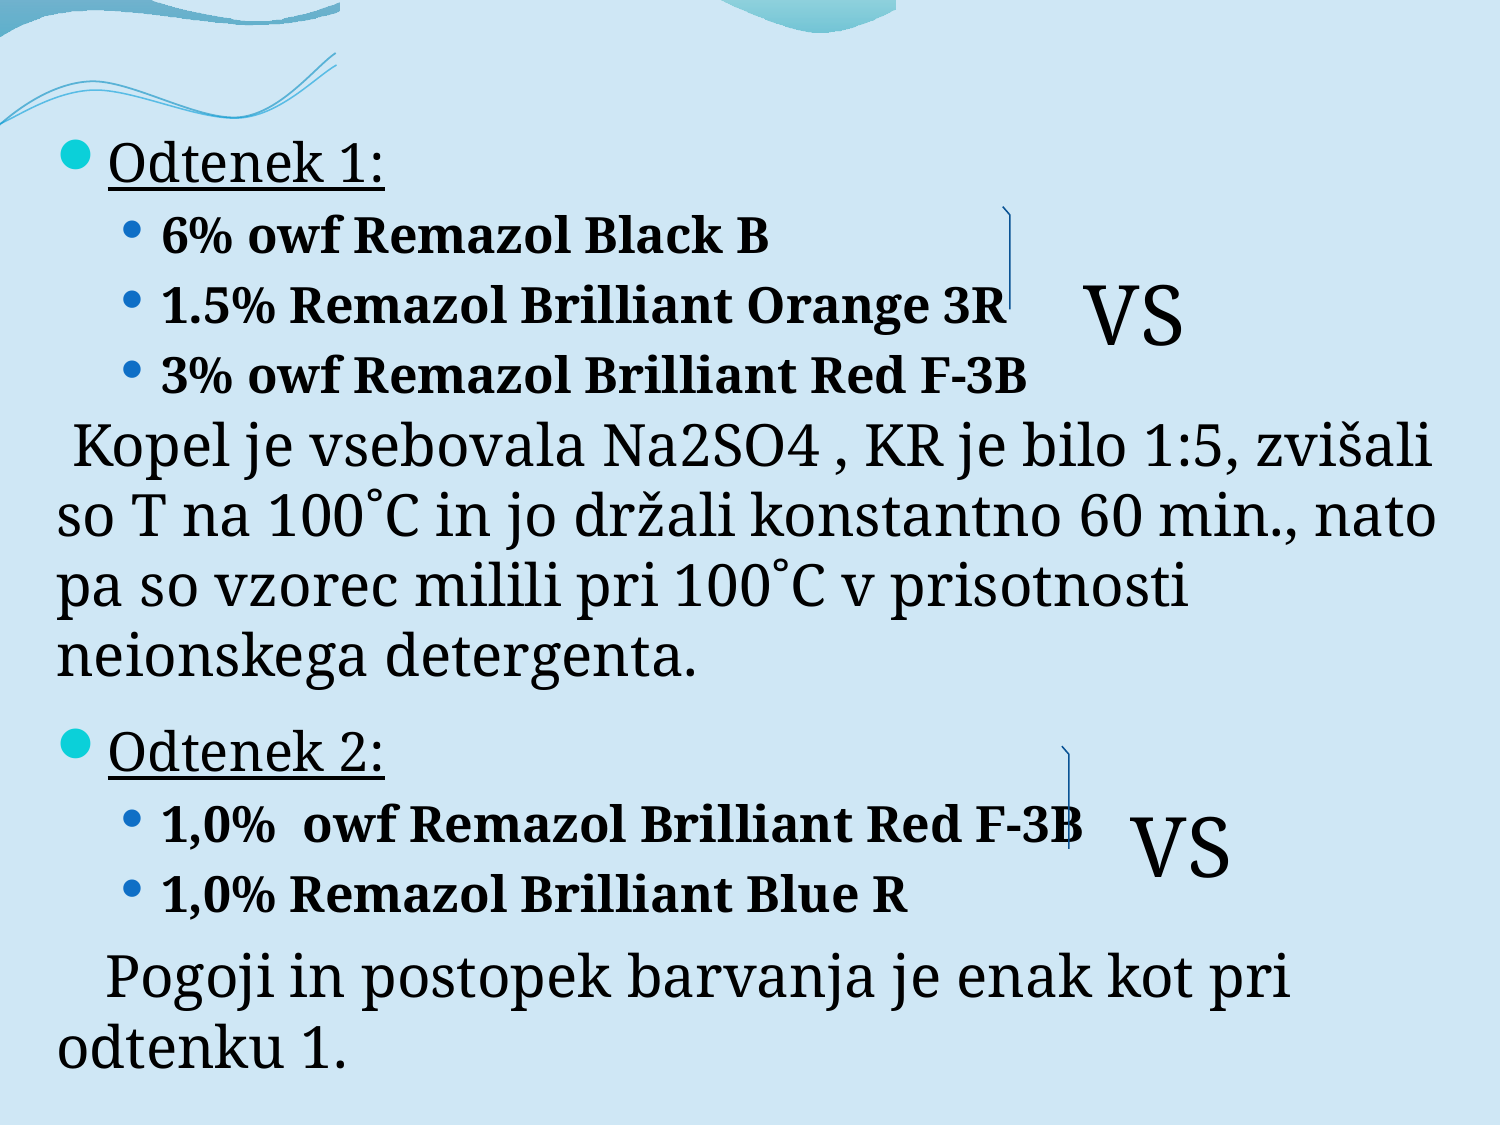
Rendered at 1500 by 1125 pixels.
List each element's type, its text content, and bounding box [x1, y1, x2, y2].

text_box VS [1116, 786, 1294, 902]
list Odtenek 1: 6% owf Remazol Black B 1.5% Remazol Brilliant Orange 3R 3% owf Remazol Brilliant Red F-3B Kopel je vsebovala Na2SO4 , KR je bilo 1:5, zvišali so T na 100˚C in jo držali konstantno 60 min., nato pa so vzorec milili pri 100˚C v prisotnosti neionskega detergenta. Odtenek 2: 1,0% owf Remazol Brilliant Red F-3B 1,0% Remazol Brilliant Blue R Pogoji in postopek barvanja je enak kot pri odtenku 1. [41, 121, 1465, 1125]
text_box VS [1069, 254, 1247, 370]
